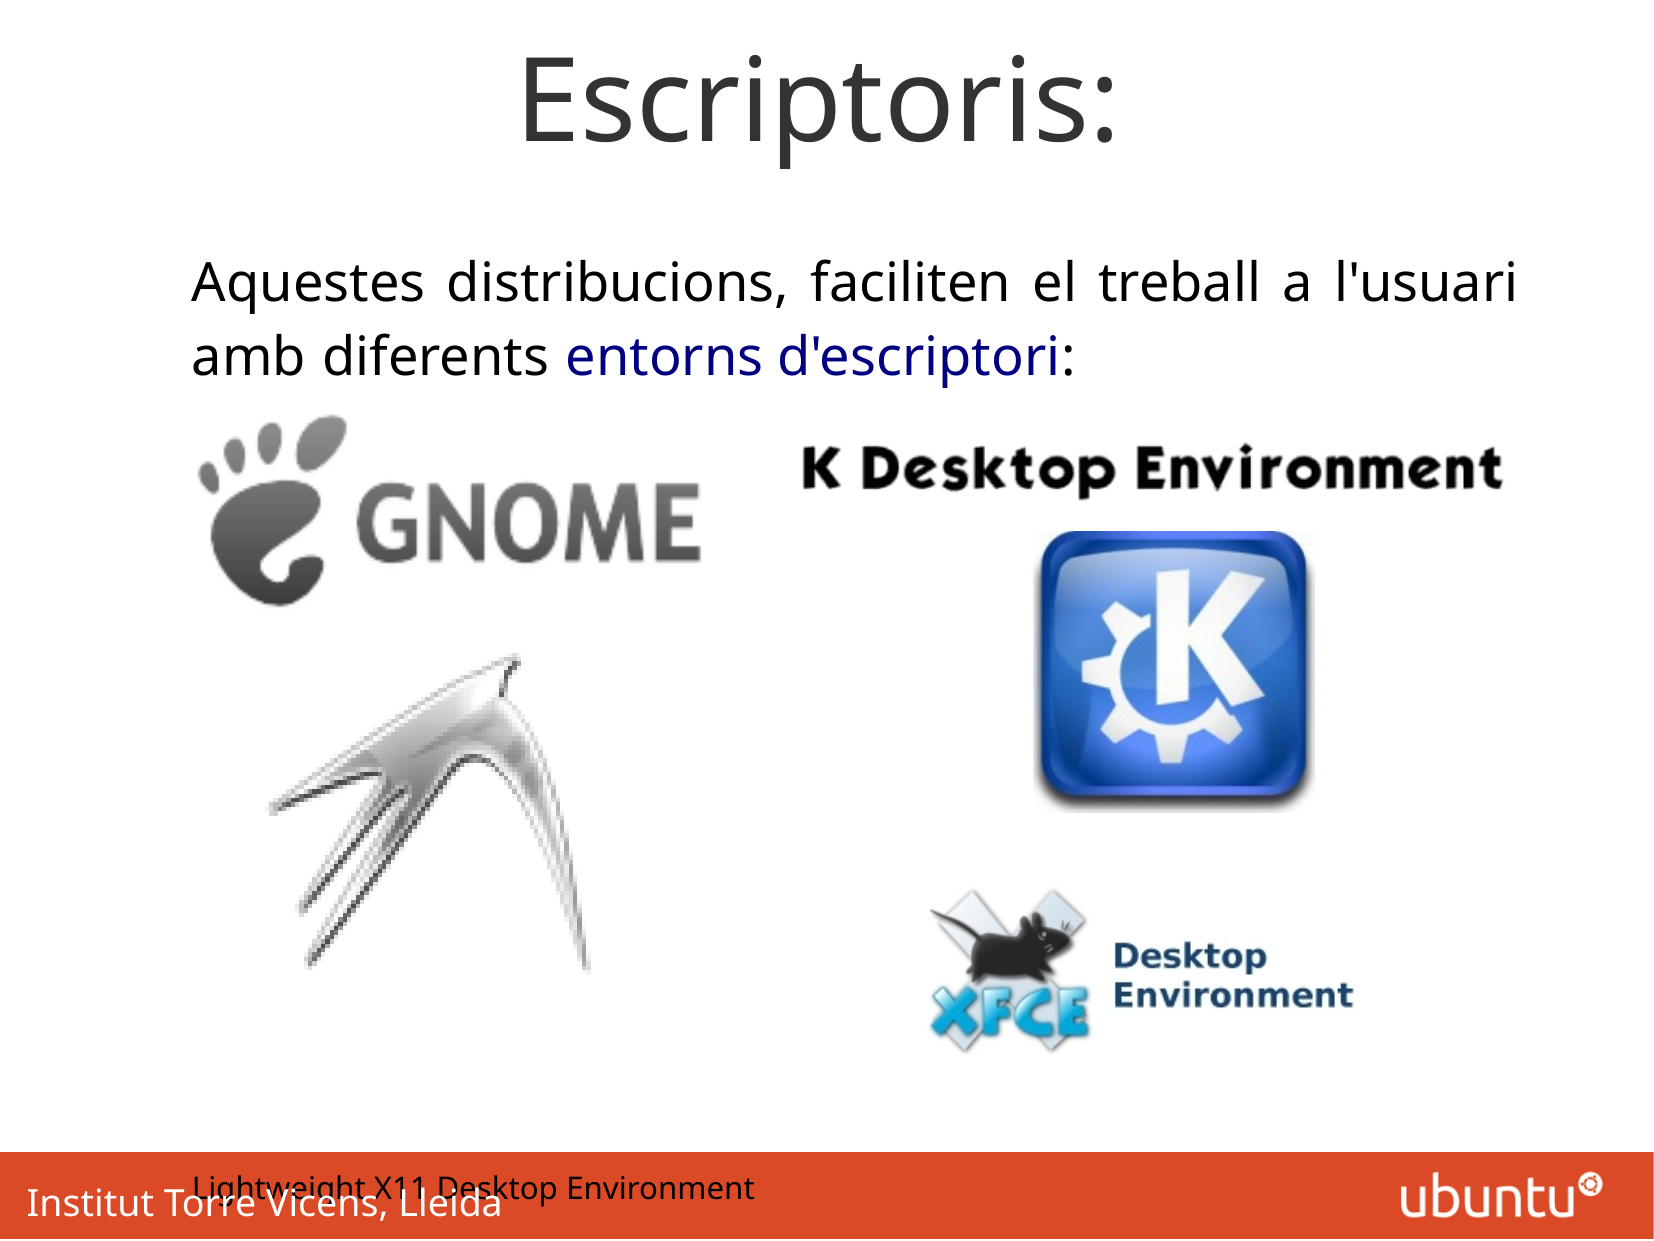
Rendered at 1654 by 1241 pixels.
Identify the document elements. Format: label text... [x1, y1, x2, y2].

picture [802, 437, 1506, 502]
text_box Aquestes distribucions, faciliten el treball a l'usuari amb diferents entorns d'escriptori: Lightweight X11 Desktop Environment [177, 236, 1536, 1084]
text_box Institut Torre Vicens, Lleida 17/05/2014 [11, 1169, 739, 1227]
picture [265, 653, 591, 975]
picture [915, 885, 1385, 1058]
picture [0, 1152, 1654, 1239]
title Escriptoris: [0, 0, 1489, 216]
picture [1033, 531, 1315, 813]
picture [191, 413, 709, 621]
